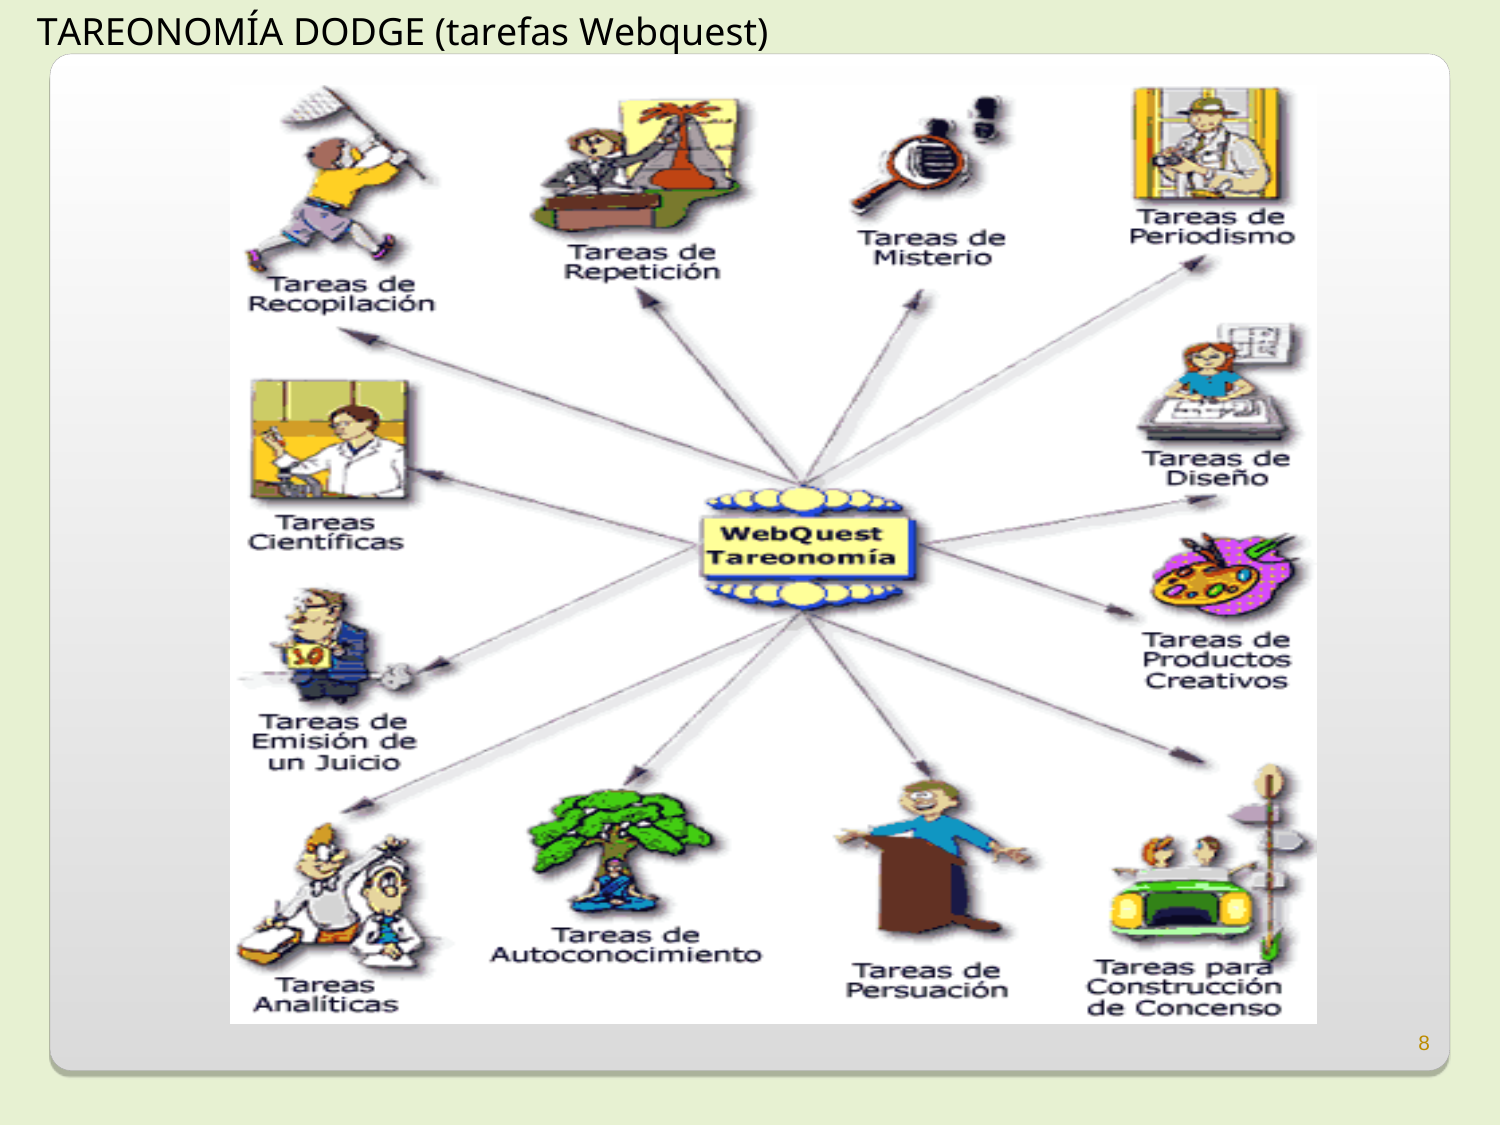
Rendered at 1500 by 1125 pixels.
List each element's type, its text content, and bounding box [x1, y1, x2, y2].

text_box <número> [1369, 1002, 1445, 1063]
picture [230, 85, 1317, 1024]
table_header TAREONOMÍA DODGE (tarefas Webquest) [22, 0, 904, 60]
